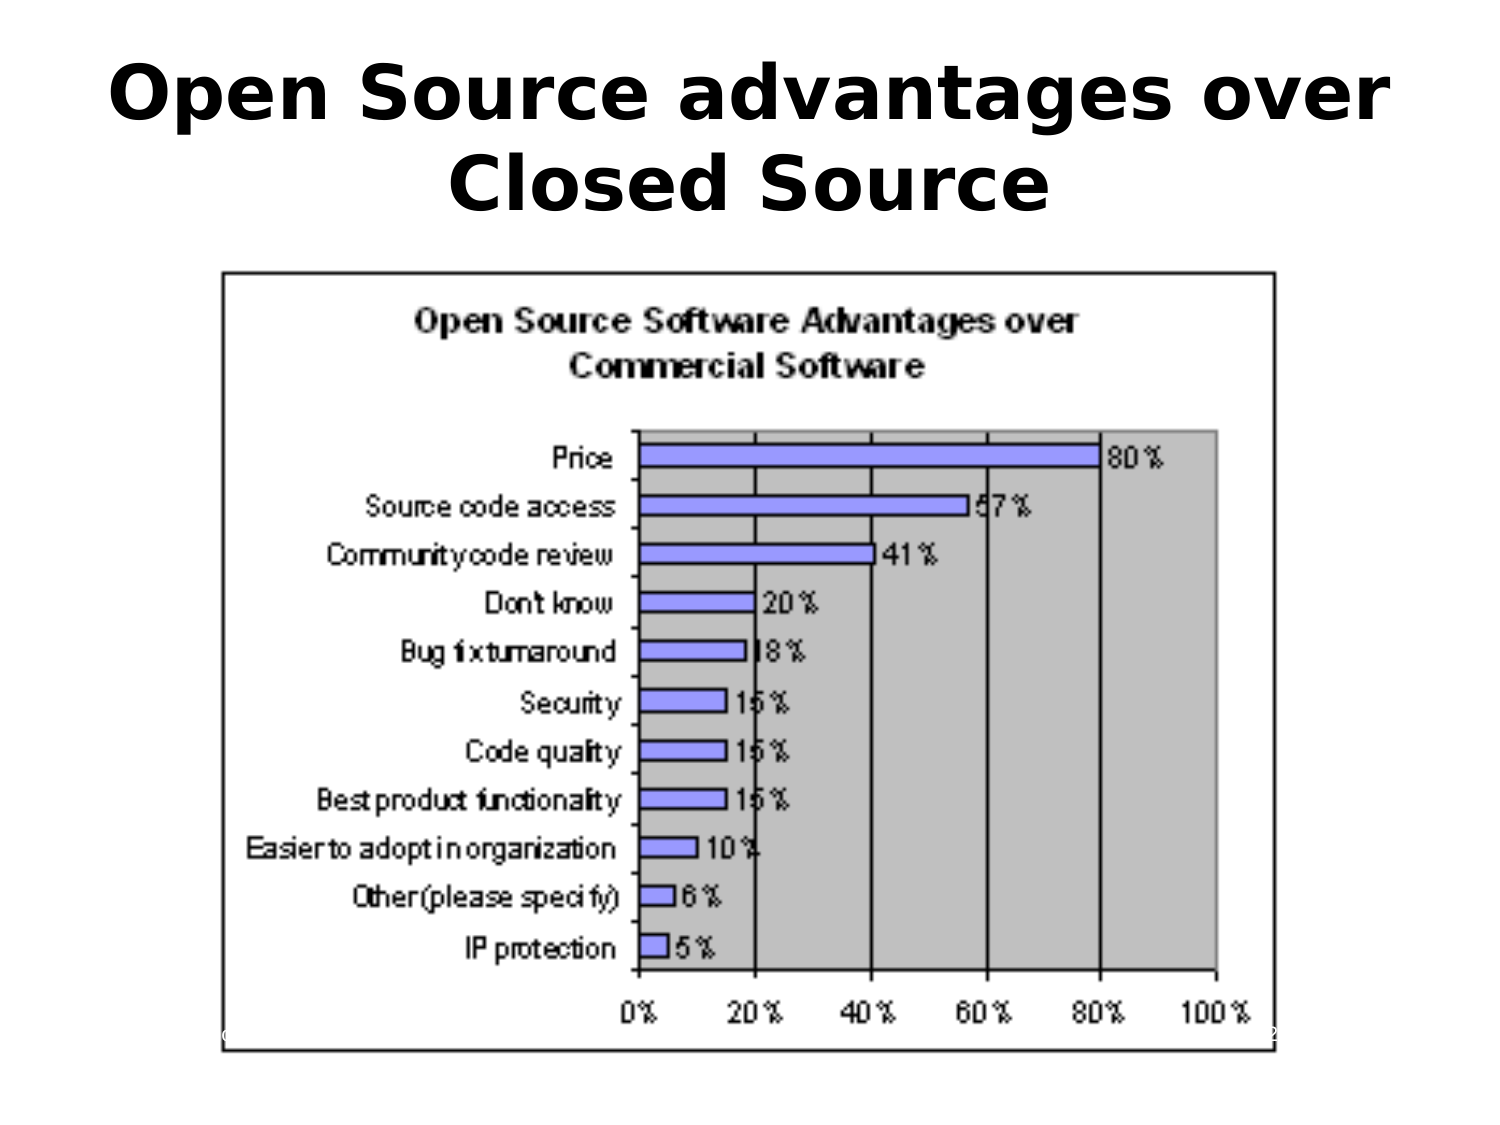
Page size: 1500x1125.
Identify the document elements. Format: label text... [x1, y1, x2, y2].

title Open Source advantages over Closed Source [75, 68, 1425, 201]
picture [213, 263, 1287, 1012]
text_box Why choose proprietary software over open source? Survey says!by Matt Asay http://news.cnet.com/8301-13505_3-9789275-16.html [137, 1012, 1413, 1091]
